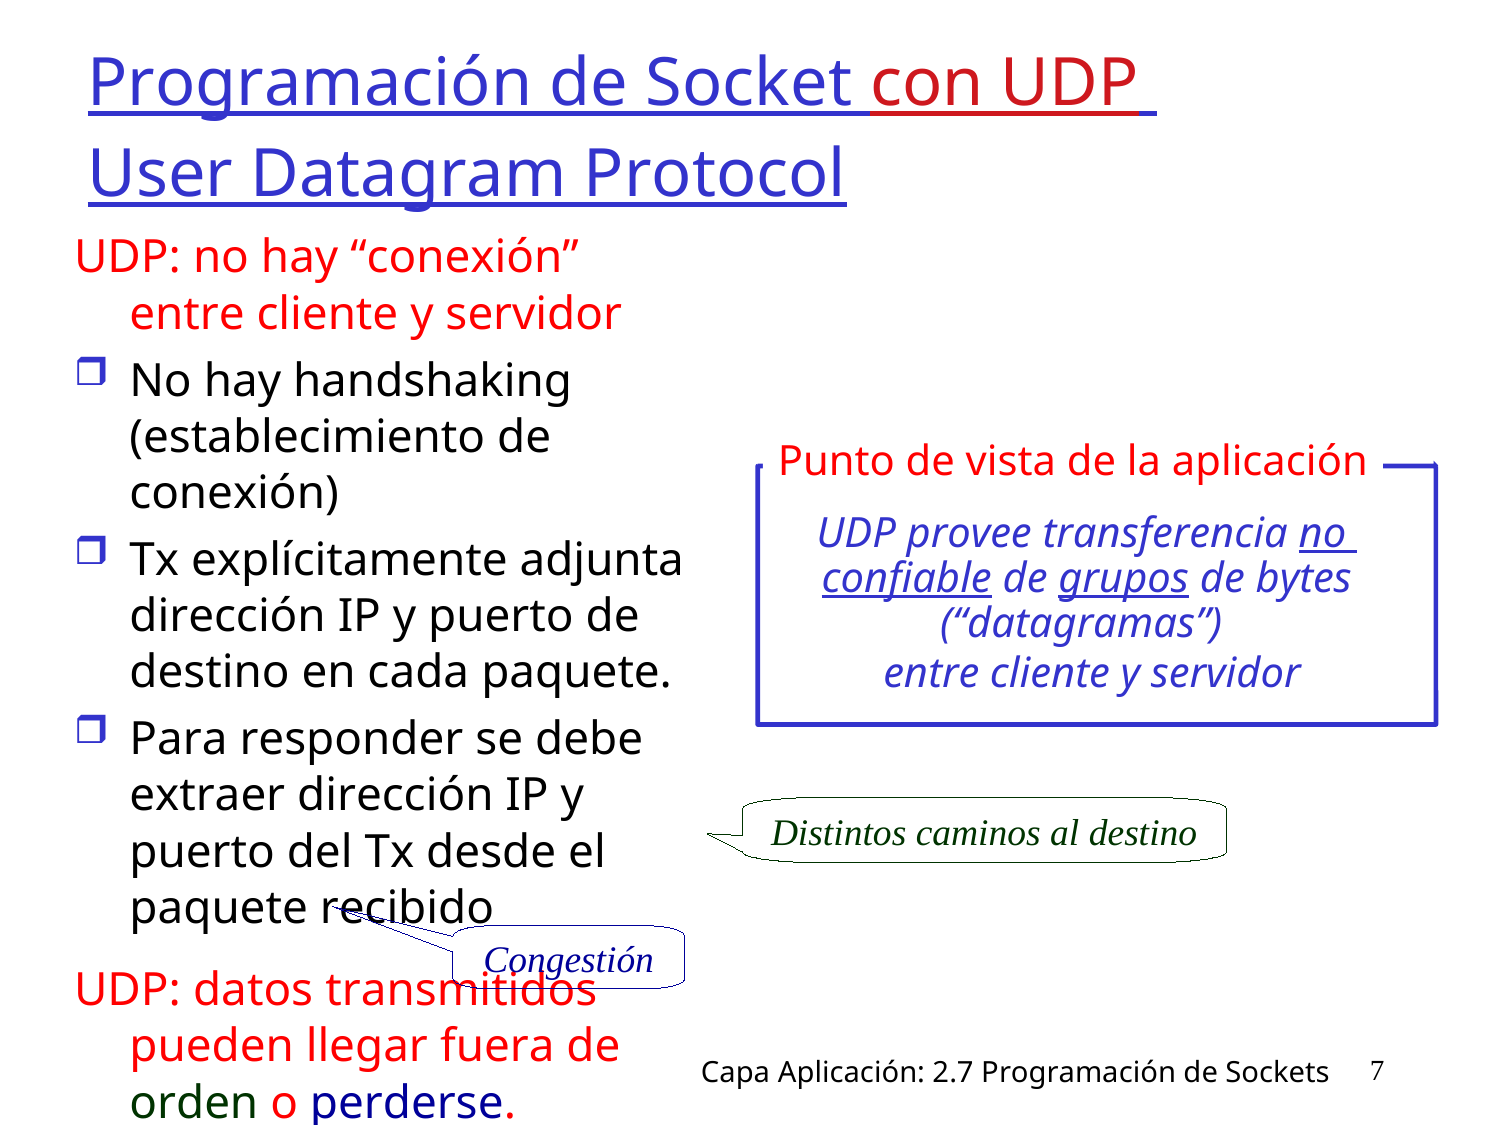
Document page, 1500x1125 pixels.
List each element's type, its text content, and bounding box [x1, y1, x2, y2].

list UDP: no hay “conexión” entre cliente y servidor No hay handshaking (establecimiento de conexión)‏ Tx explícitamente adjunta dirección IP y puerto de destino en cada paquete. Para responder se debe extraer dirección IP y puerto del Tx desde el paquete recibido UDP: datos transmitidos pueden llegar fuera de orden o perderse. [59, 220, 716, 1074]
text_box Distintos caminos al destino [707, 797, 1227, 863]
title Programación de Socket con UDP User Datagram Protocol [87, 39, 1363, 212]
text_box Congestión [332, 906, 685, 989]
text_box Punto de vista de la aplicación [762, 432, 1383, 493]
text_box UDP provee transferencia no confiable de grupos de bytes (“datagramas”) entre cliente y servidor [801, 503, 1373, 704]
